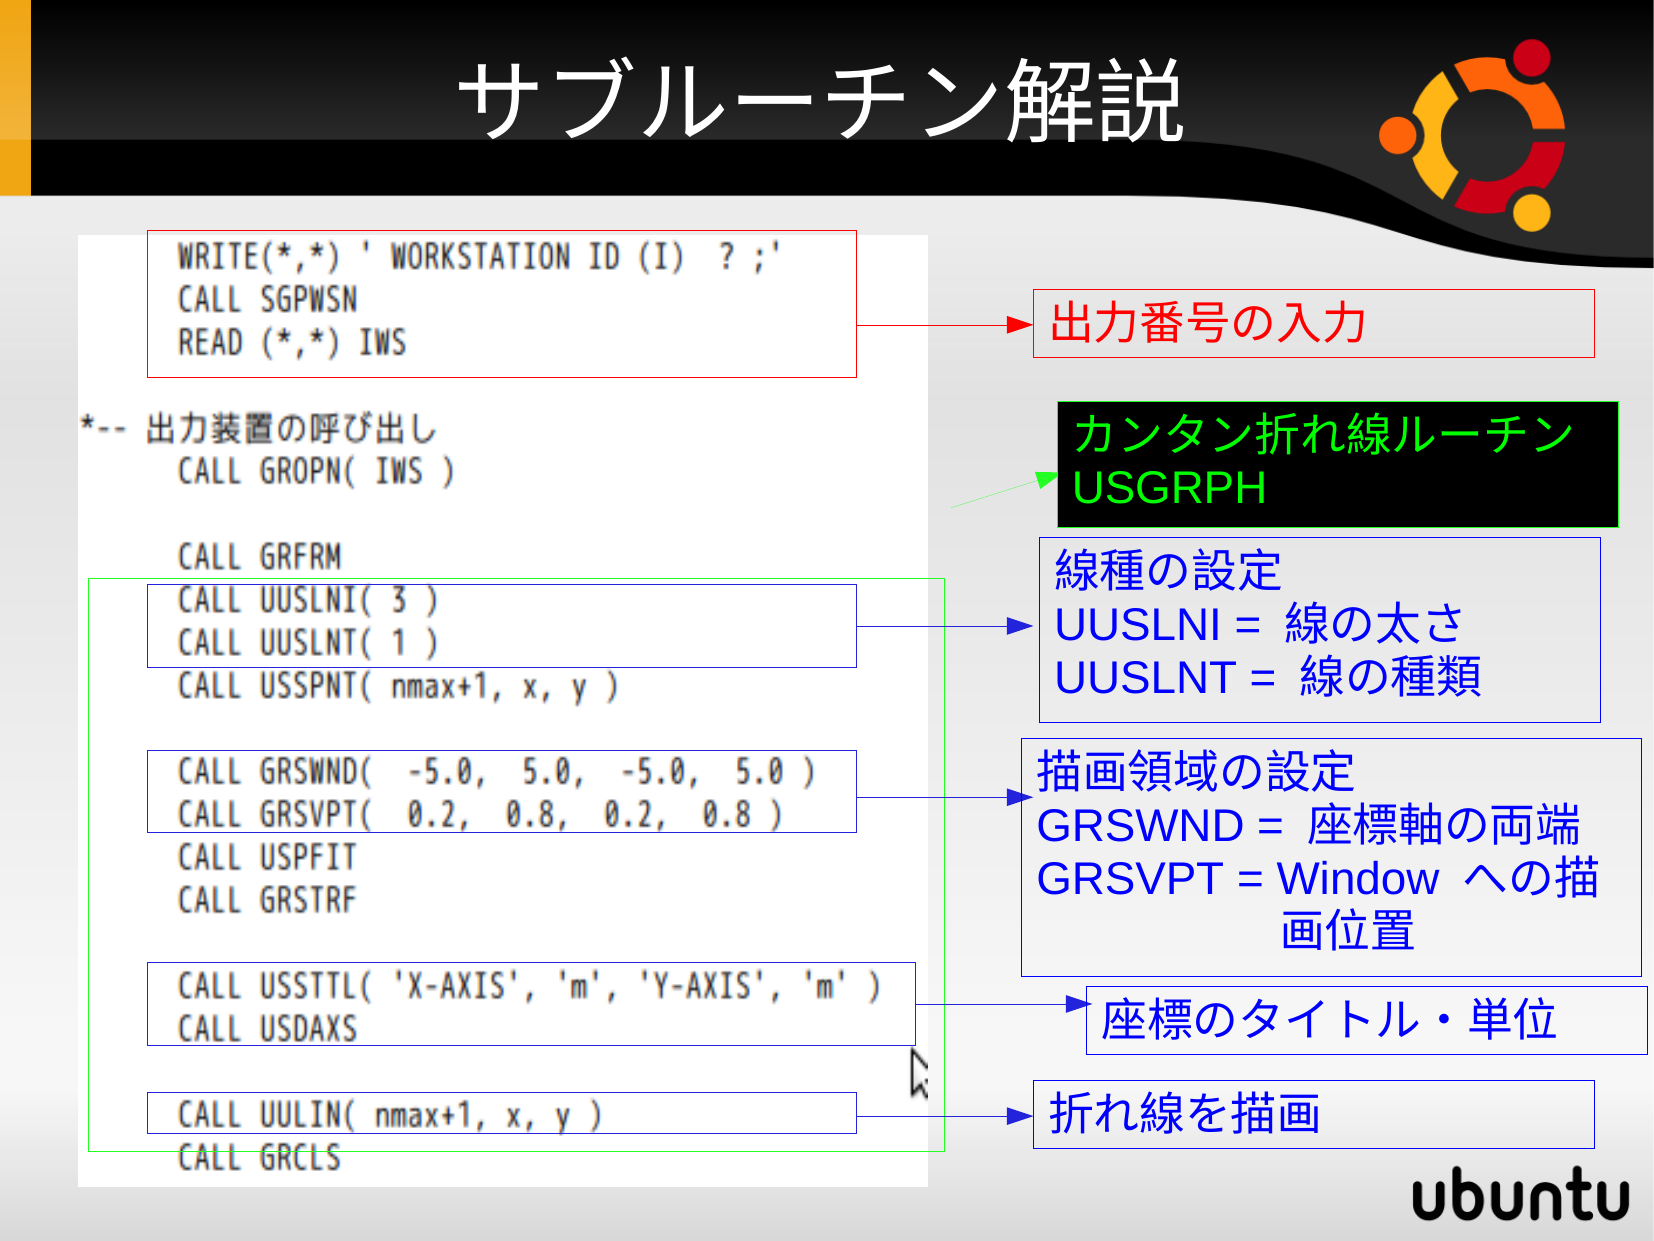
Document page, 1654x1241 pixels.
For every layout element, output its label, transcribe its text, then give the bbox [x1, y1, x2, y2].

text_box 折れ線を描画 [1033, 1080, 1595, 1149]
text_box 線種の設定 UUSLNI = 線の太さ UUSLNT = 線の種類 [1039, 537, 1601, 723]
picture [0, 0, 1654, 1241]
text_box カンタン折れ線ルーチン USGRPH [1057, 401, 1619, 528]
title サブルーチン解説 [76, 0, 1565, 208]
text_box 出力番号の入力 [1033, 289, 1595, 358]
text_box 描画領域の設定 GRSWND = 座標軸の両端 GRSVPT = Window への描 画位置 [1021, 738, 1642, 977]
text_box 座標のタイトル・単位 [1086, 986, 1648, 1055]
